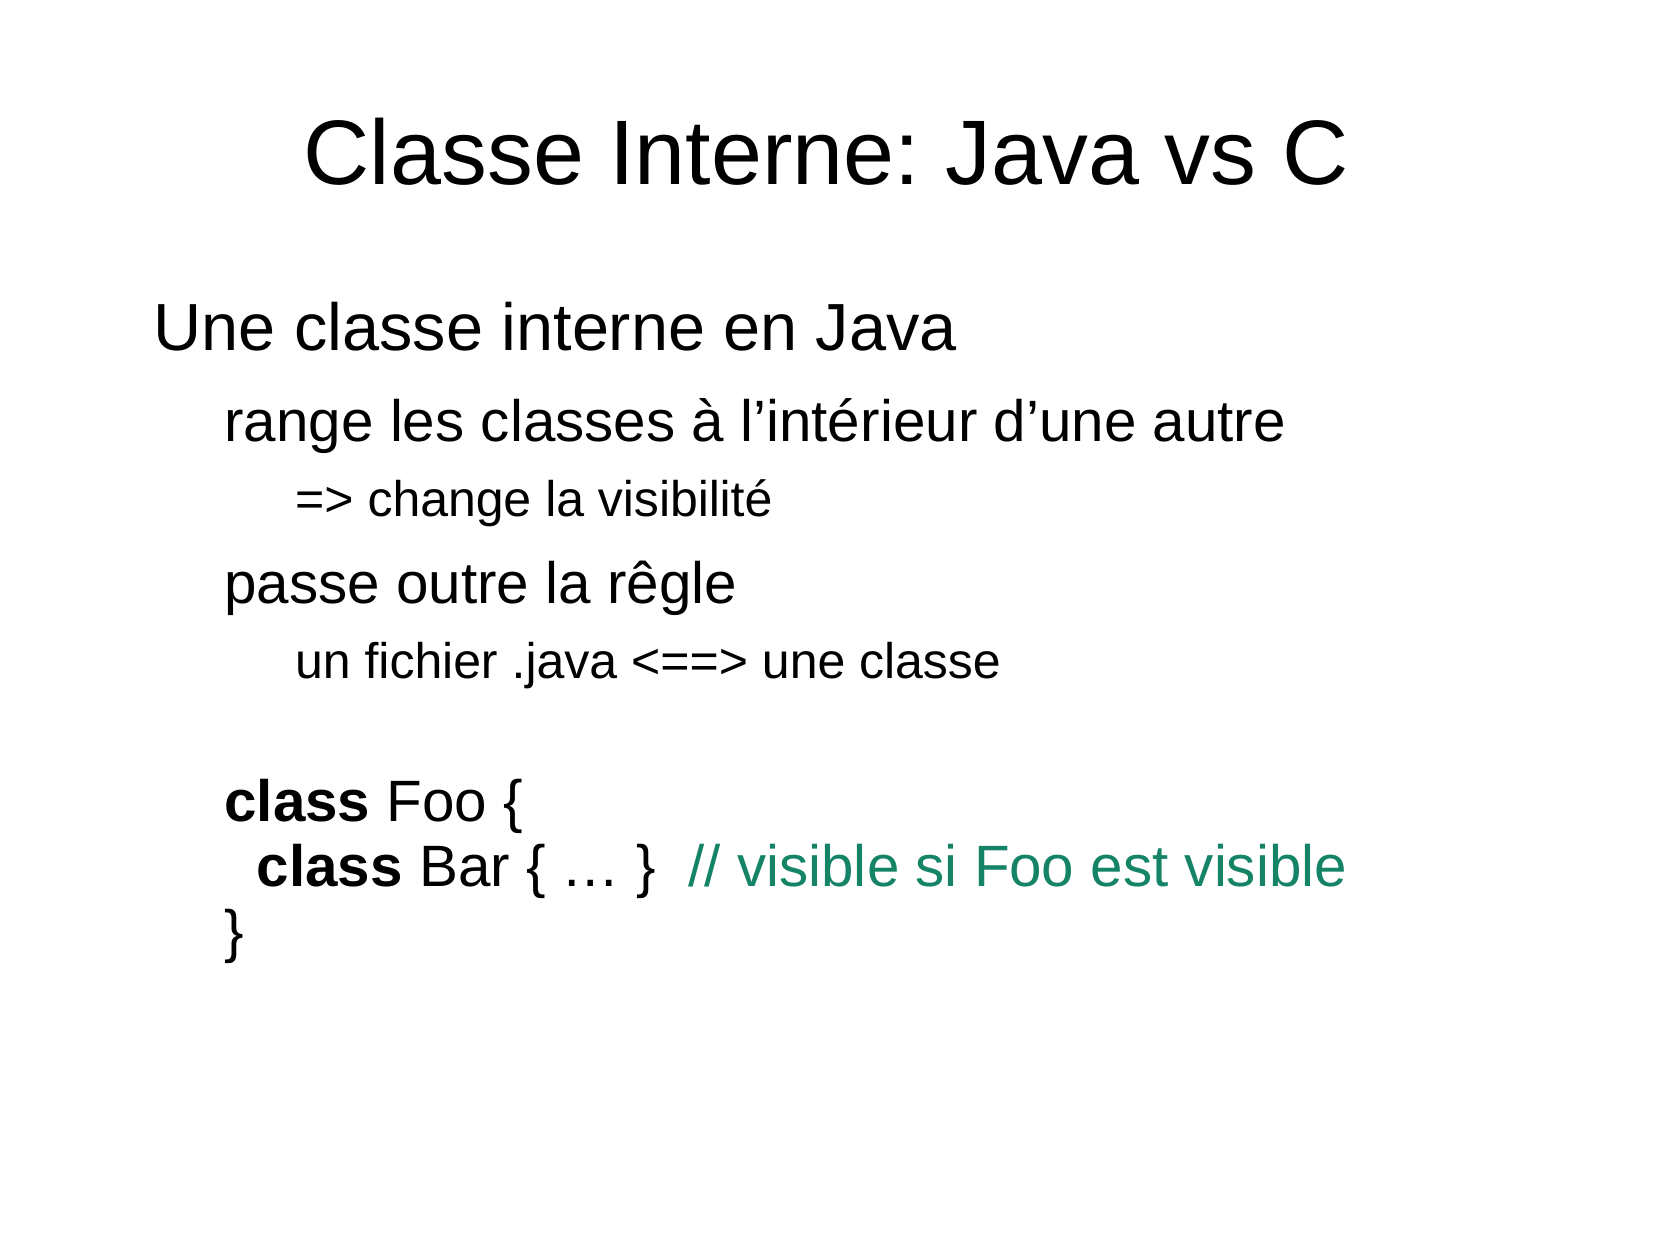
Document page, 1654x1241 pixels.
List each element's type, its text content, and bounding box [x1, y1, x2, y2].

title Classe Interne: Java vs C [82, 49, 1571, 257]
list Une classe interne en Java range les classes à l’intérieur d’une autre => change la visibilité passe outre la rêgle un fichier .java <==> une classe class Foo { class Bar { … } // visible si Foo est visible } [82, 290, 1571, 1156]
